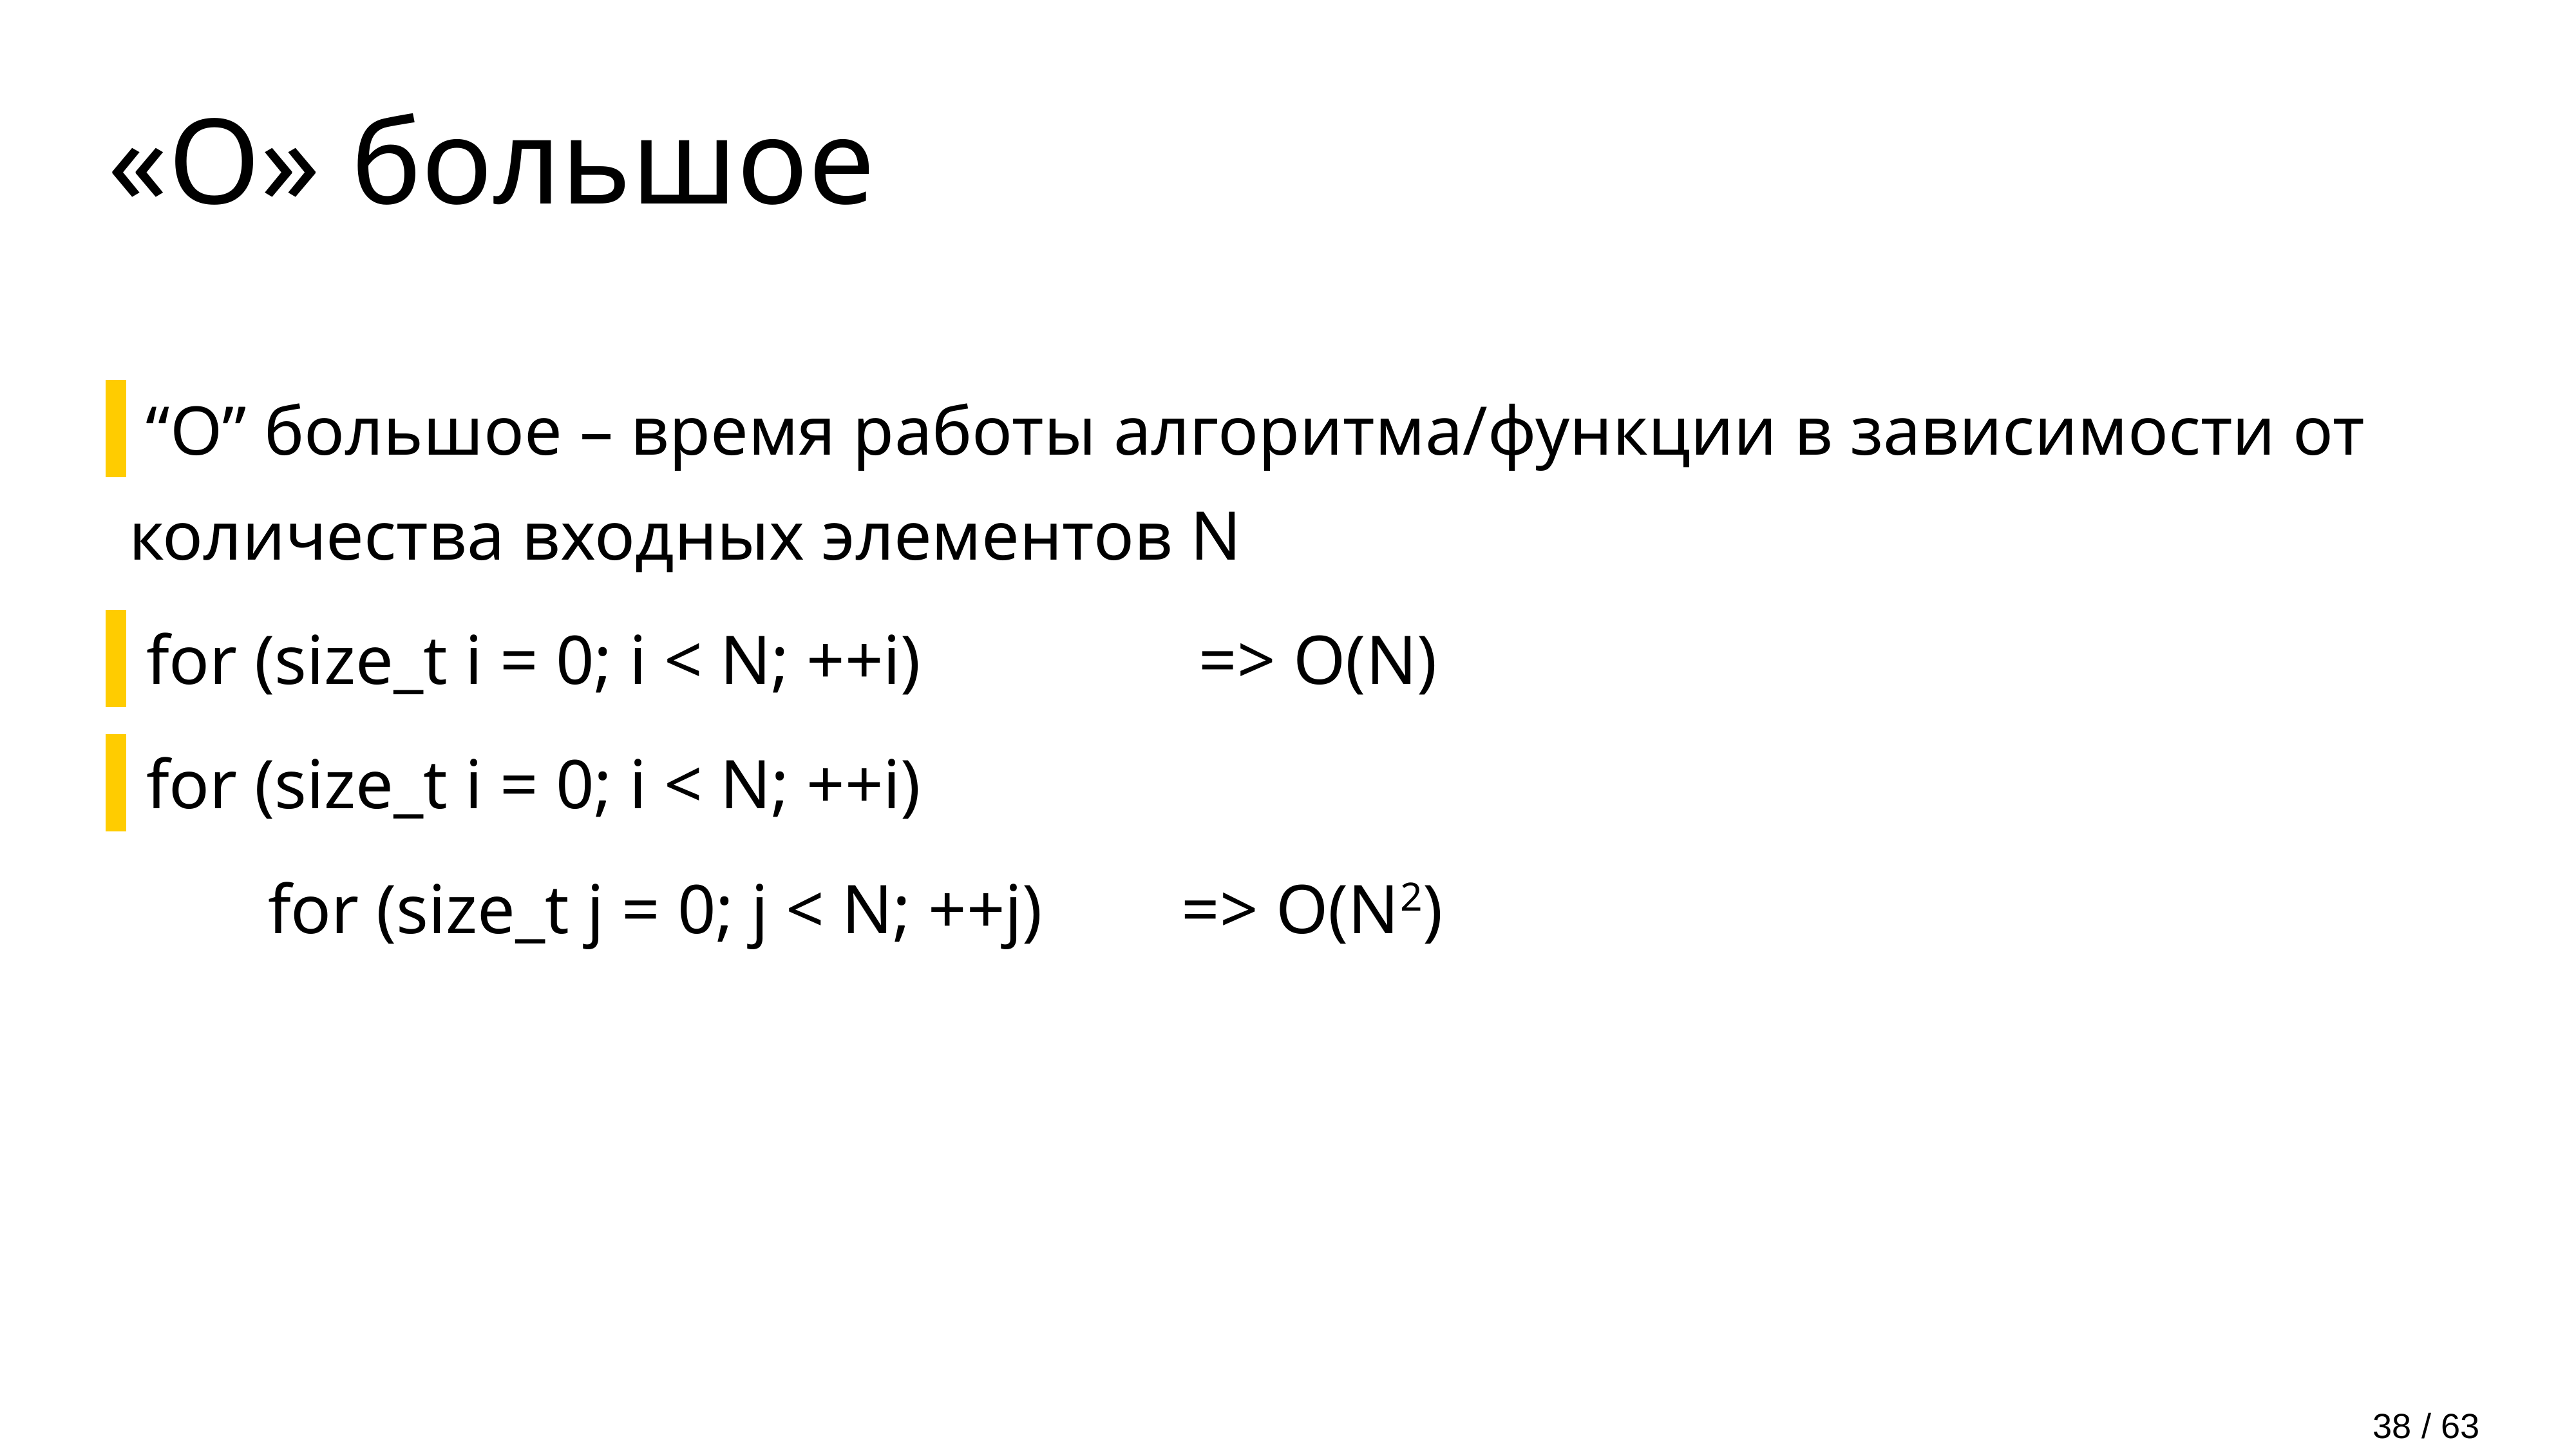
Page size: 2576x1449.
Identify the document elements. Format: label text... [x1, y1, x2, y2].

title «О» большое [108, 80, 2468, 242]
text_box “О” большое – время работы алгоритма/функции в зависимости от количества входных элементов N for (size_t i = 0; i < N; ++i) => O(N) for (size_t i = 0; i < N; ++i) for (size_t j = 0; j < N; ++j) => O(N2) [96, 364, 2512, 1419]
text_box <number> / 63 [2363, 1402, 2576, 1449]
